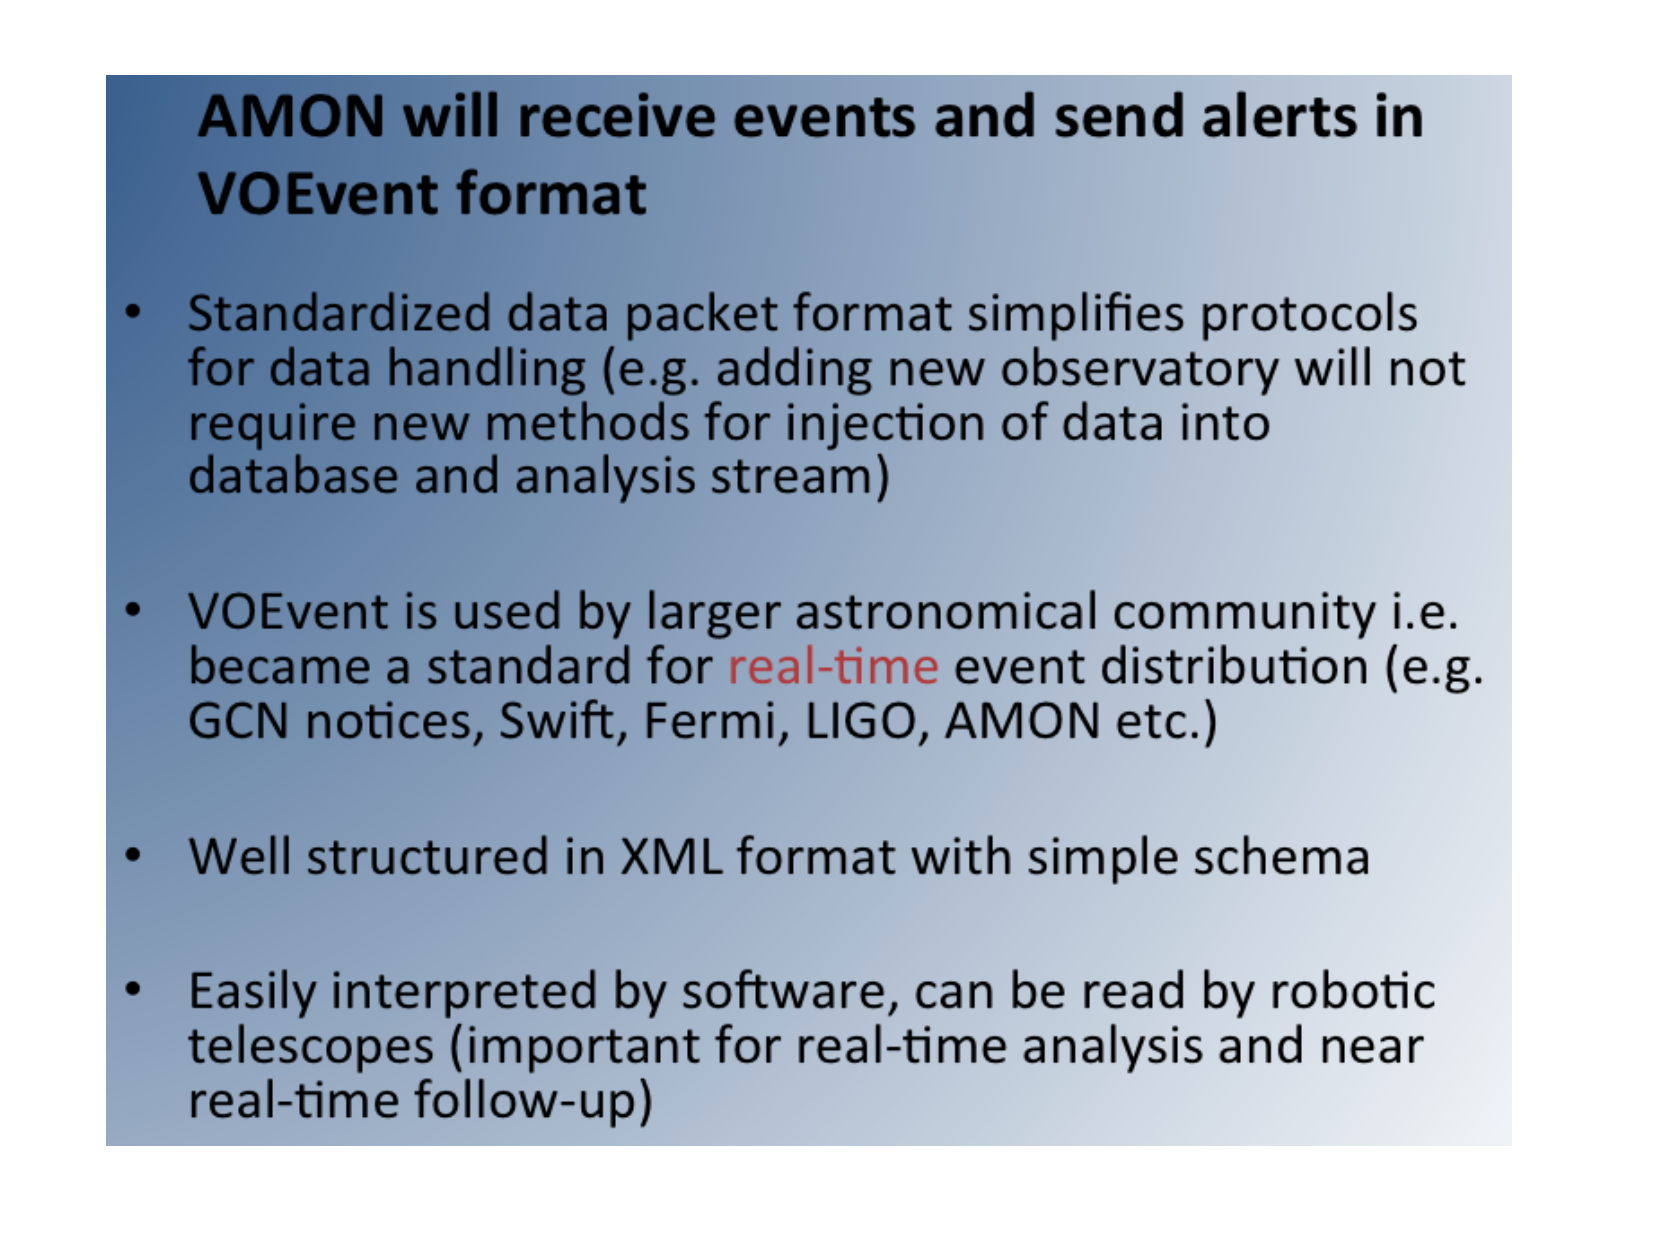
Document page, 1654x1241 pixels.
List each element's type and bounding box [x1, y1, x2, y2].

picture [106, 75, 1512, 1146]
